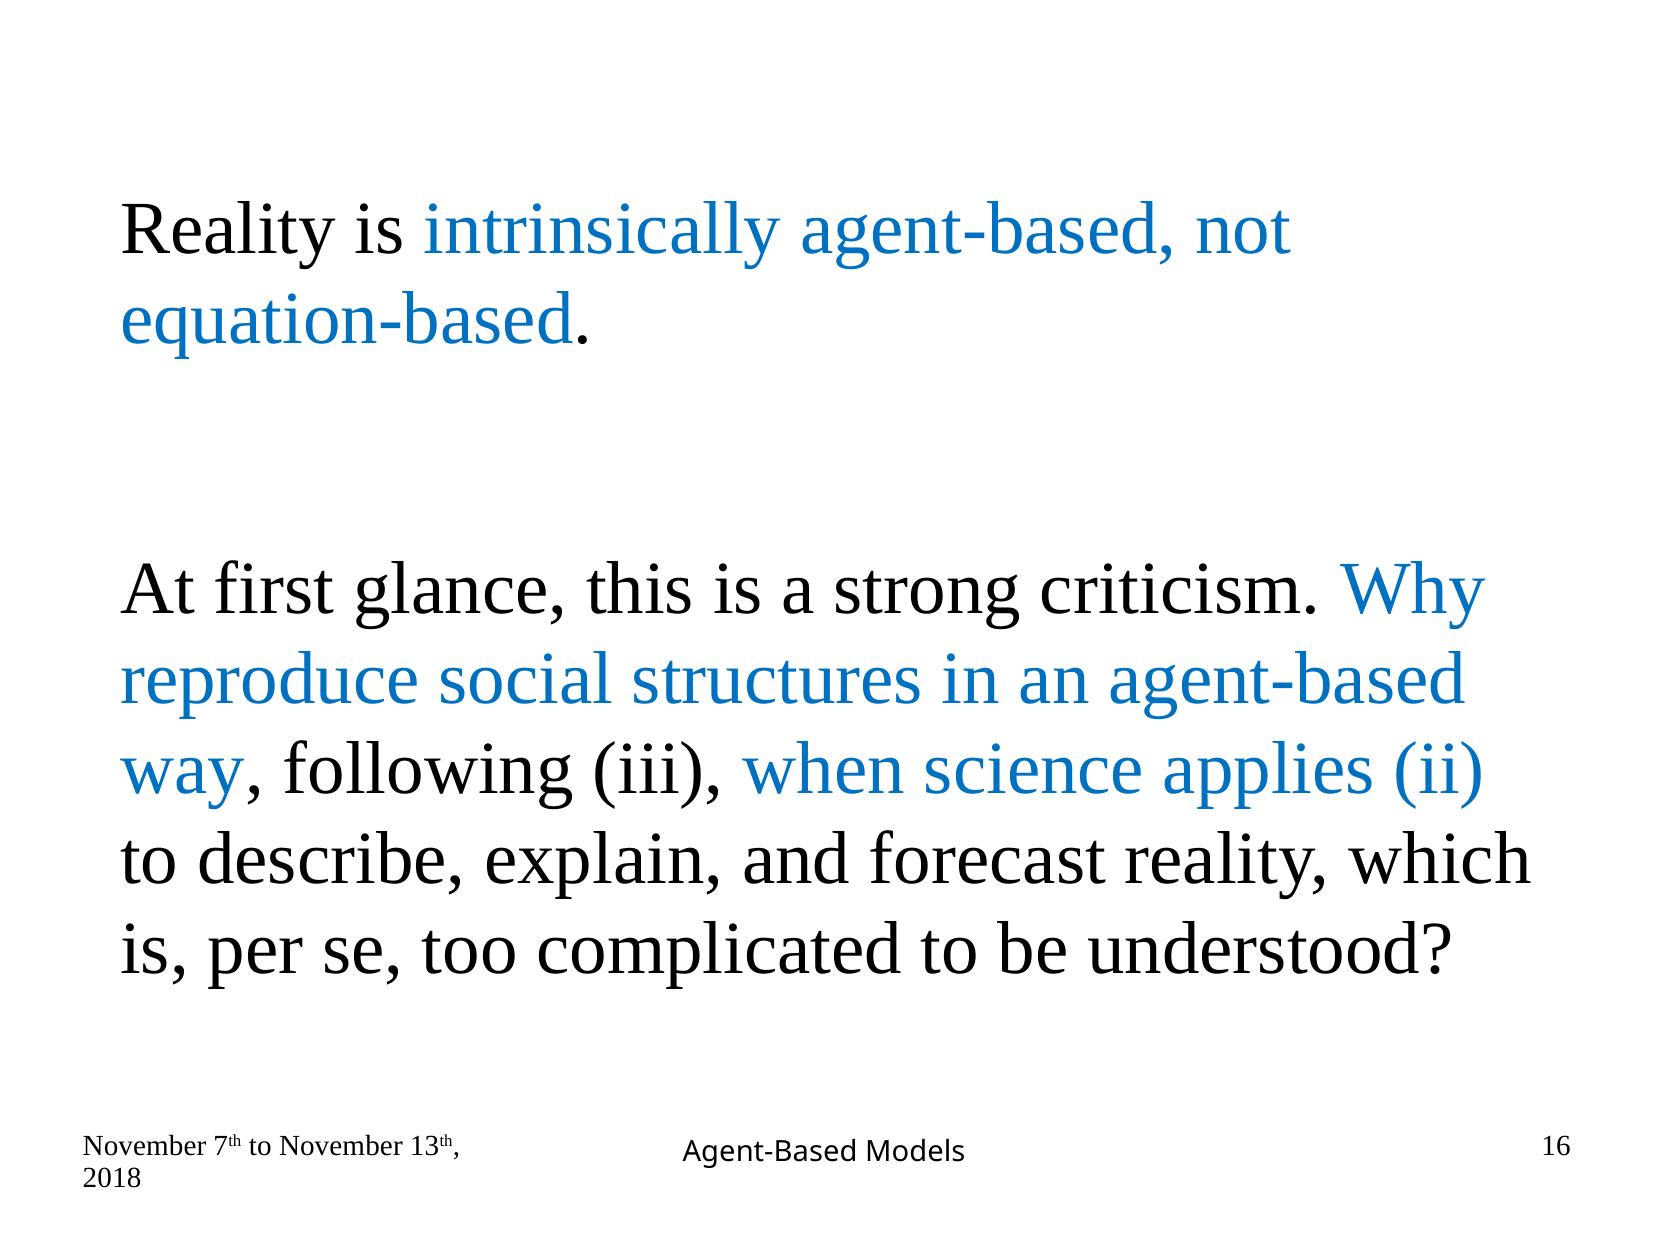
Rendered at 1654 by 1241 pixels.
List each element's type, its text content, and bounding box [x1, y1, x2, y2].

text_box Reality is intrinsically agent-based, not equation-based. At first glance, this is a strong criticism. Why reproduce social structures in an agent-based way, following (iii), when science applies (ii) to describe, explain, and forecast reality, which is, per se, too complicated to be understood? [105, 170, 1576, 1087]
